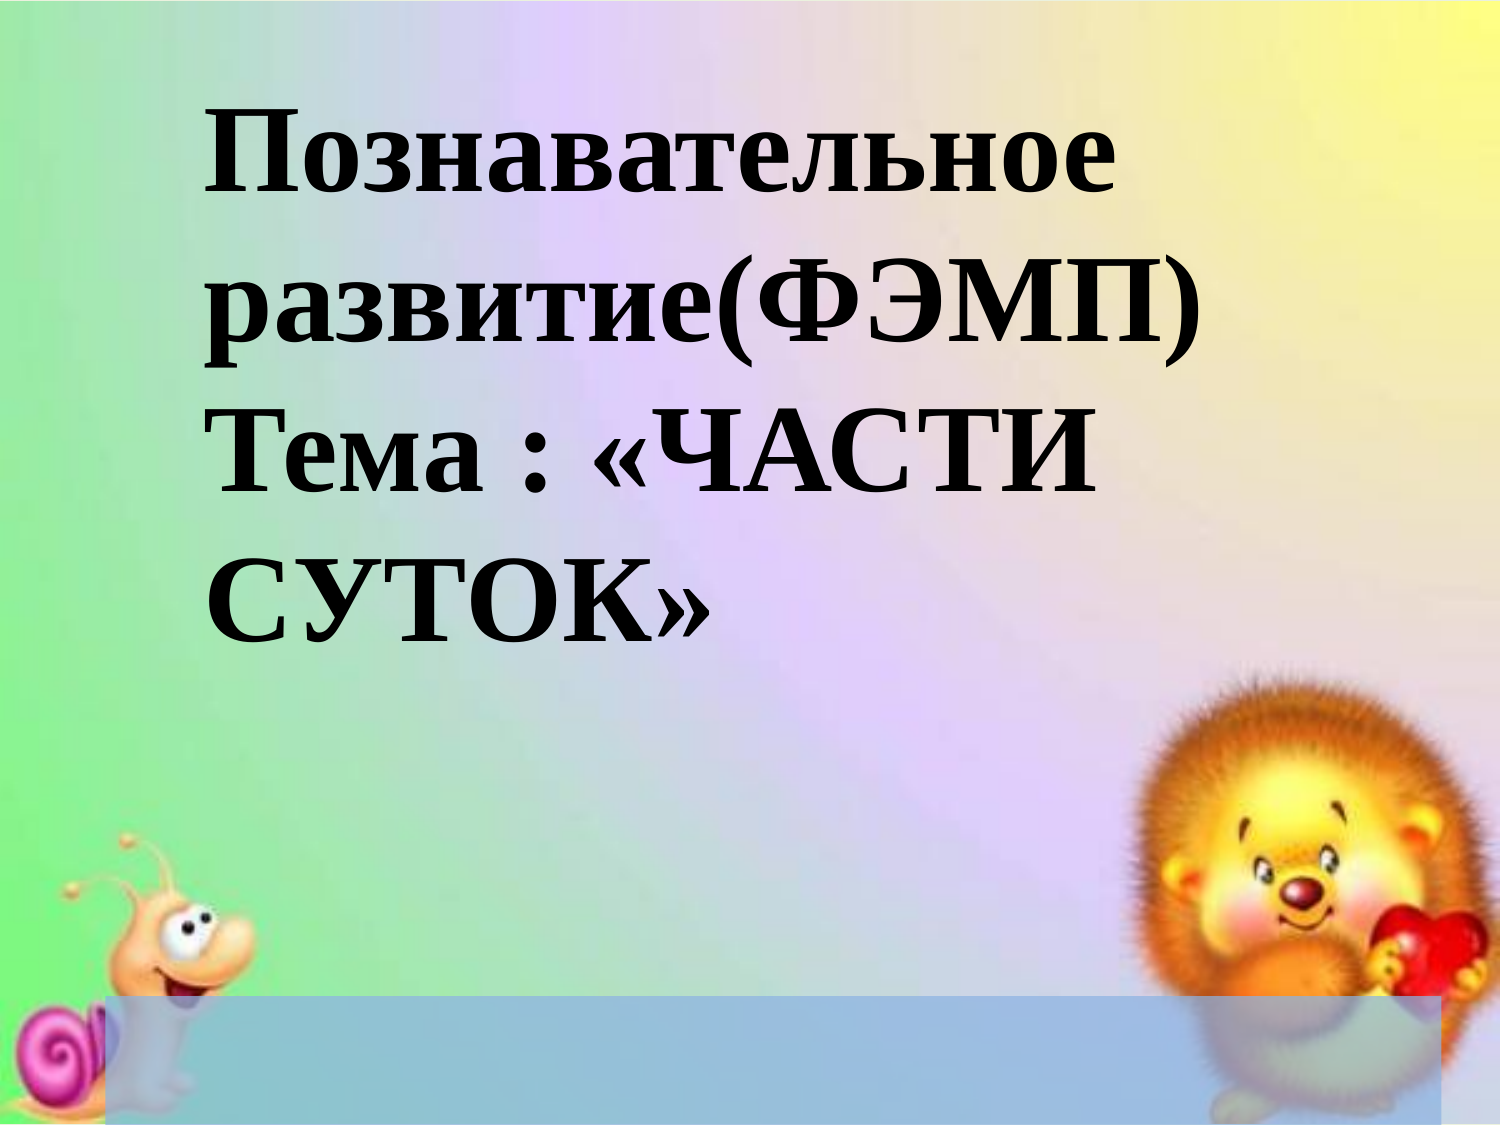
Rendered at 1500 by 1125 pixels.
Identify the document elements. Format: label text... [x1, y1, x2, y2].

text_box Познавательное развитие(ФЭМП) Тема : «ЧАСТИ СУТОК» [188, 58, 1314, 824]
text_box [105, 996, 1442, 1125]
picture [0, 1, 1500, 1124]
